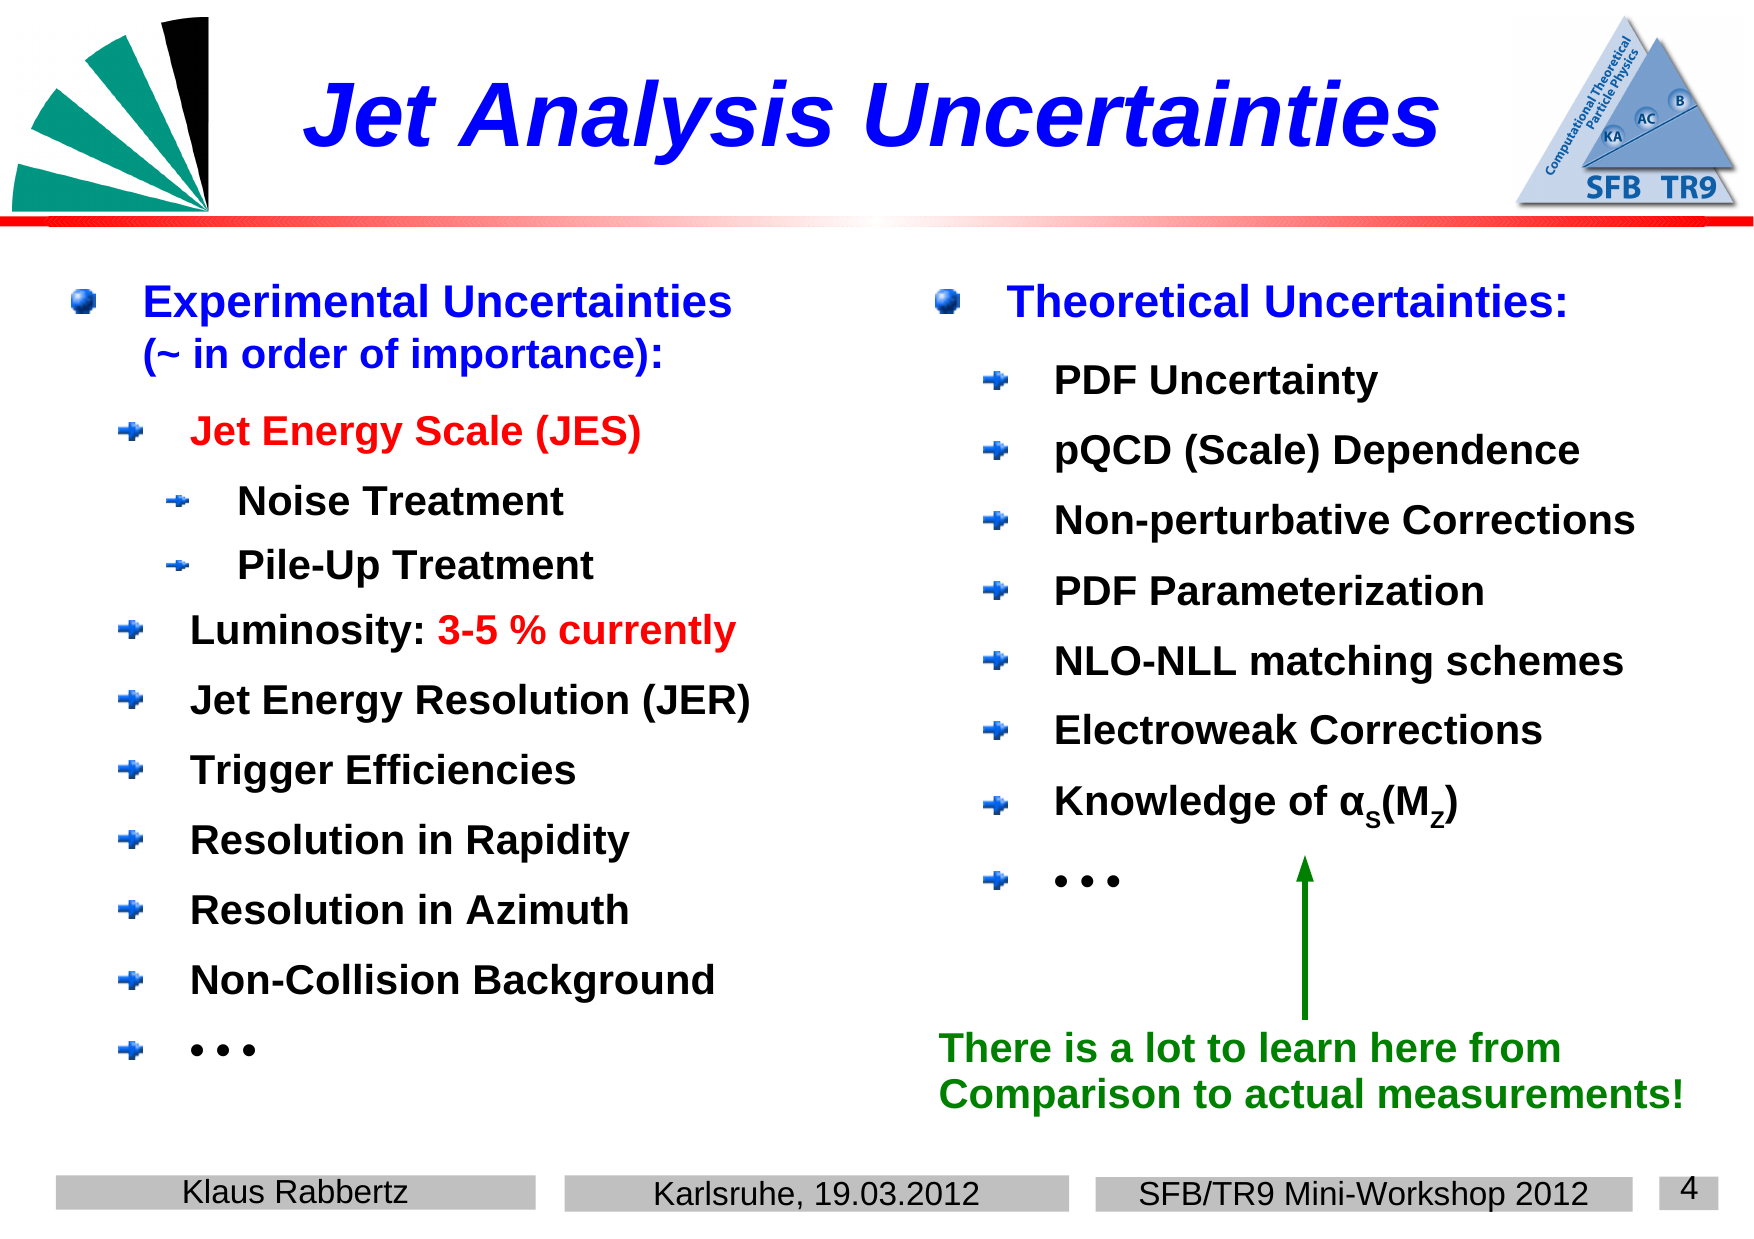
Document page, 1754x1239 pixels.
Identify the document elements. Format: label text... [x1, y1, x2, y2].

list Theoretical Uncertainties: PDF Uncertainty pQCD (Scale) Dependence Non-perturbative Corrections PDF Parameterization NLO-NLL matching schemes Electroweak Corrections Knowledge of αS(MZ) • • • [924, 276, 1645, 905]
list Experimental Uncertainties (~ in order of importance): Jet Energy Scale (JES) Noise Treatment Pile-Up Treatment Luminosity: 3-5 % currently Jet Energy Resolution (JER) Trigger Efficiencies Resolution in Rapidity Resolution in Azimuth Non-Collision Background • • • [59, 275, 781, 1074]
title Jet Analysis Uncertainties [220, 16, 1525, 213]
text_box There is a lot to learn here from Comparison to actual measurements! [926, 1018, 1698, 1124]
picture [12, 17, 209, 214]
picture [1511, 11, 1743, 213]
